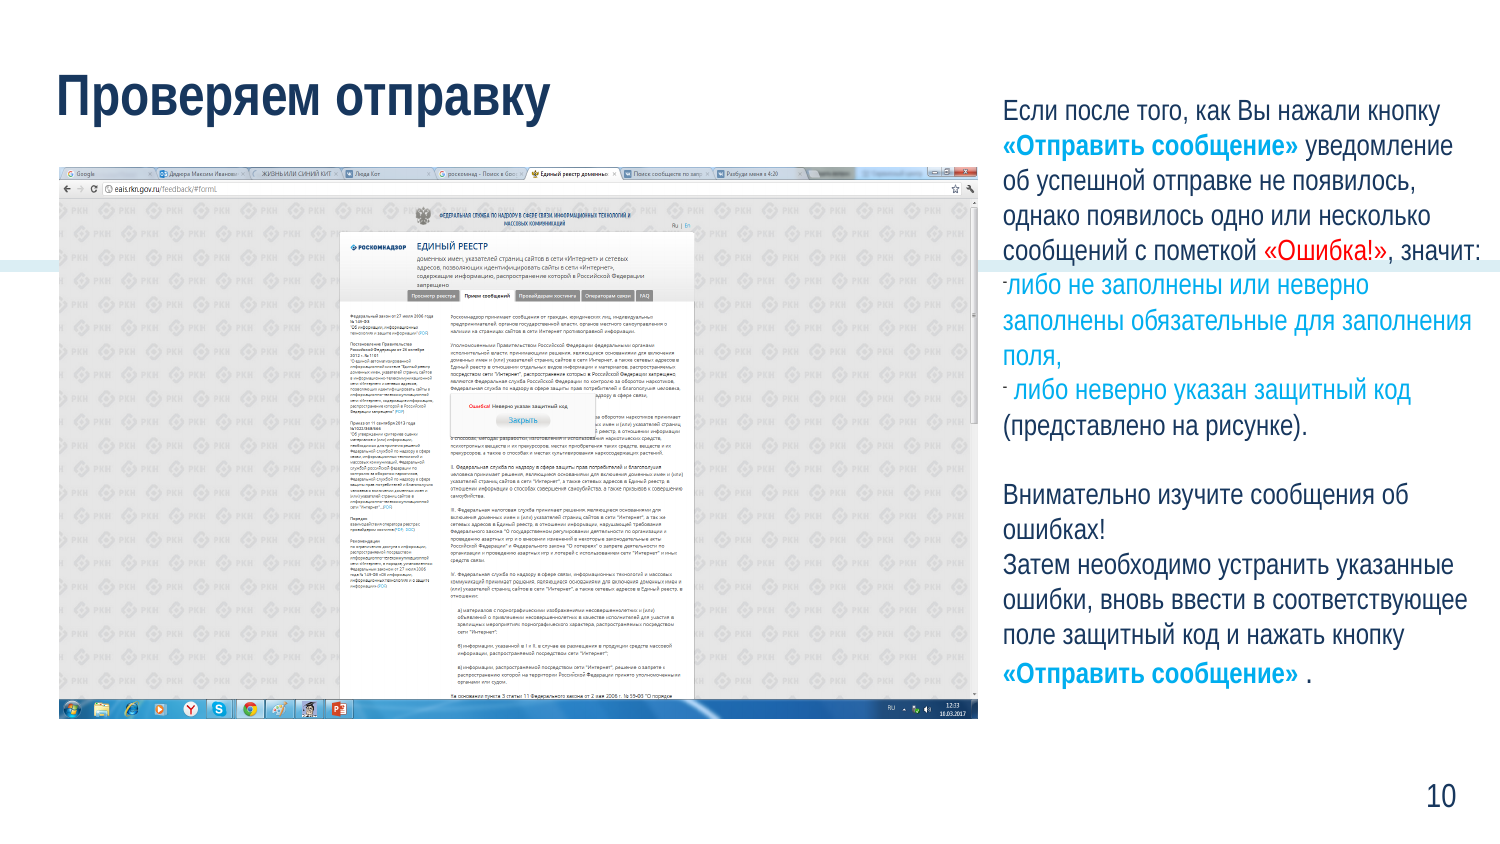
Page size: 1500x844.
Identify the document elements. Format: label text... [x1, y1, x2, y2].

text_box Проверяем отправку [41, 27, 1096, 158]
picture [59, 167, 978, 720]
slide_number <номер> [1355, 766, 1472, 827]
text_box Если после того, как Вы нажали кнопку «Отправить сообщение» уведомление об успешной отправке не появилось, однако появилось одно или несколько сообщений с пометкой «Ошибка!», значит: либо не заполнены или неверно заполнены обязательные для заполнения поля, либо неверно указан защитный код (представлено на рисунке). Внимательно изучите сообщения об ошибках! Затем необходимо устранить указанные ошибки, вновь ввести в соответствующее поле защитный код и нажать кнопку «Отправить сообщение» . [988, 83, 1500, 698]
